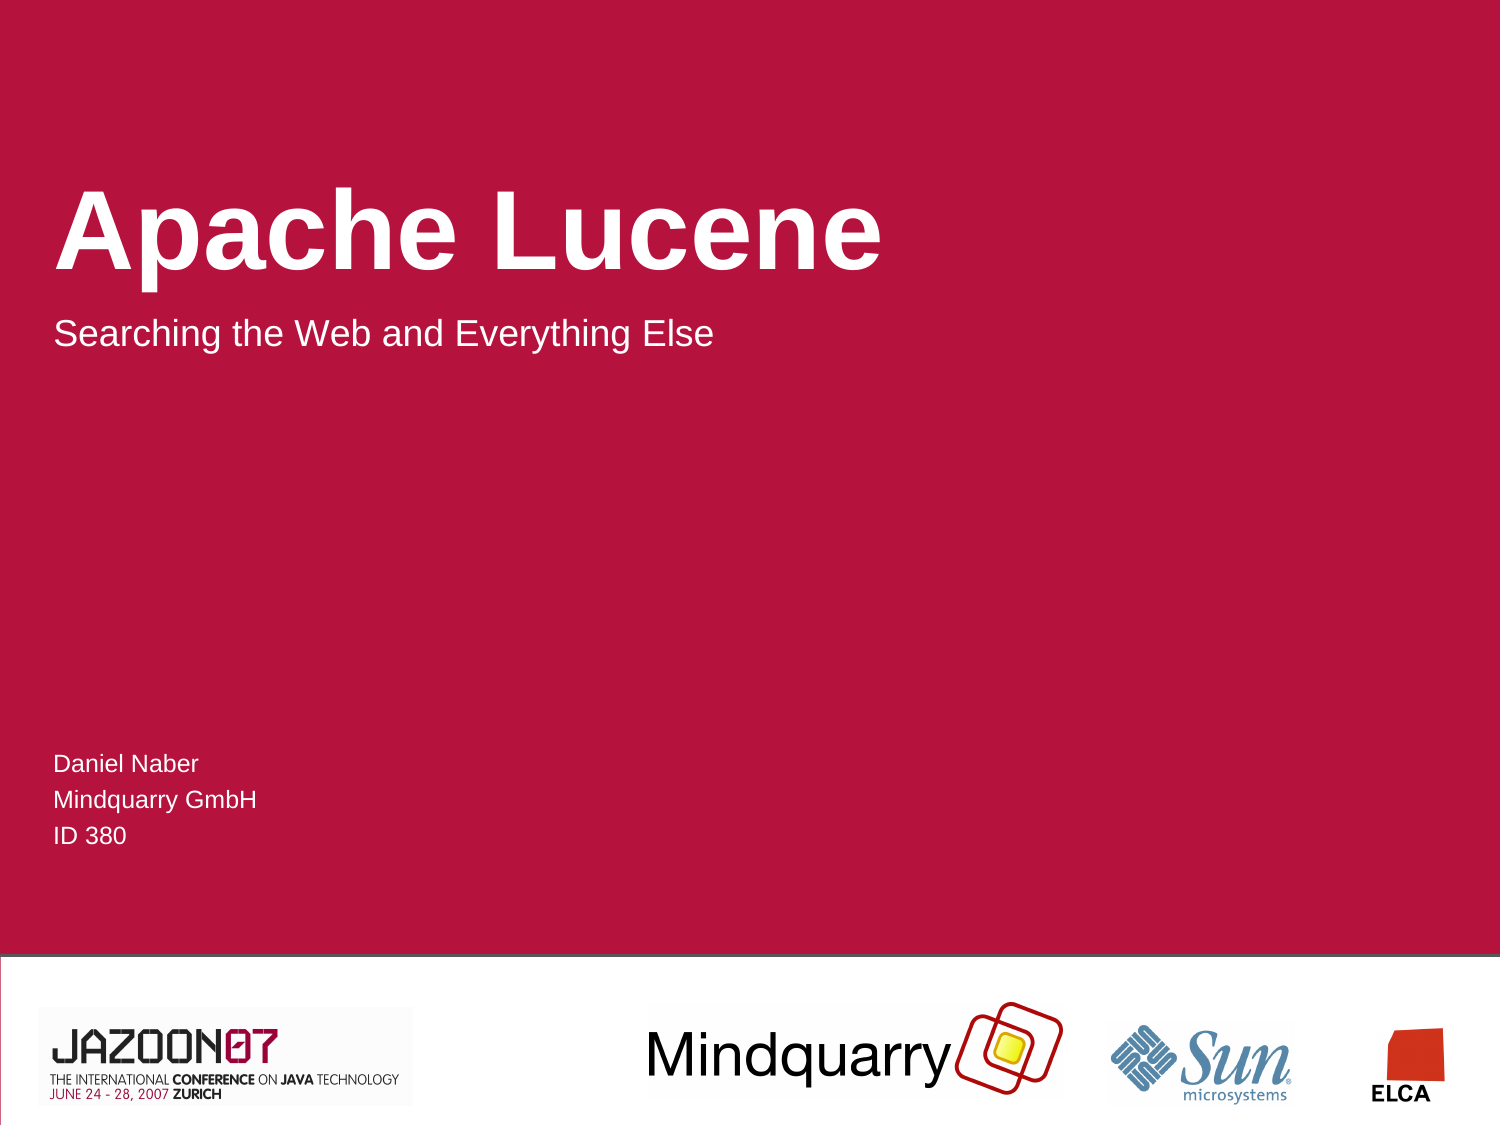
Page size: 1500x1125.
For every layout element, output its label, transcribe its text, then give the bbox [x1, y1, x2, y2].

picture [1370, 1025, 1446, 1105]
picture [649, 1002, 1063, 1099]
picture [38, 1007, 413, 1106]
title Apache Lucene [53, 188, 1447, 320]
picture [1107, 1021, 1294, 1107]
text_box Daniel Naber Mindquarry GmbH ID 380 [53, 749, 1447, 850]
subtitle Searching the Web and Everything Else [53, 312, 1434, 563]
